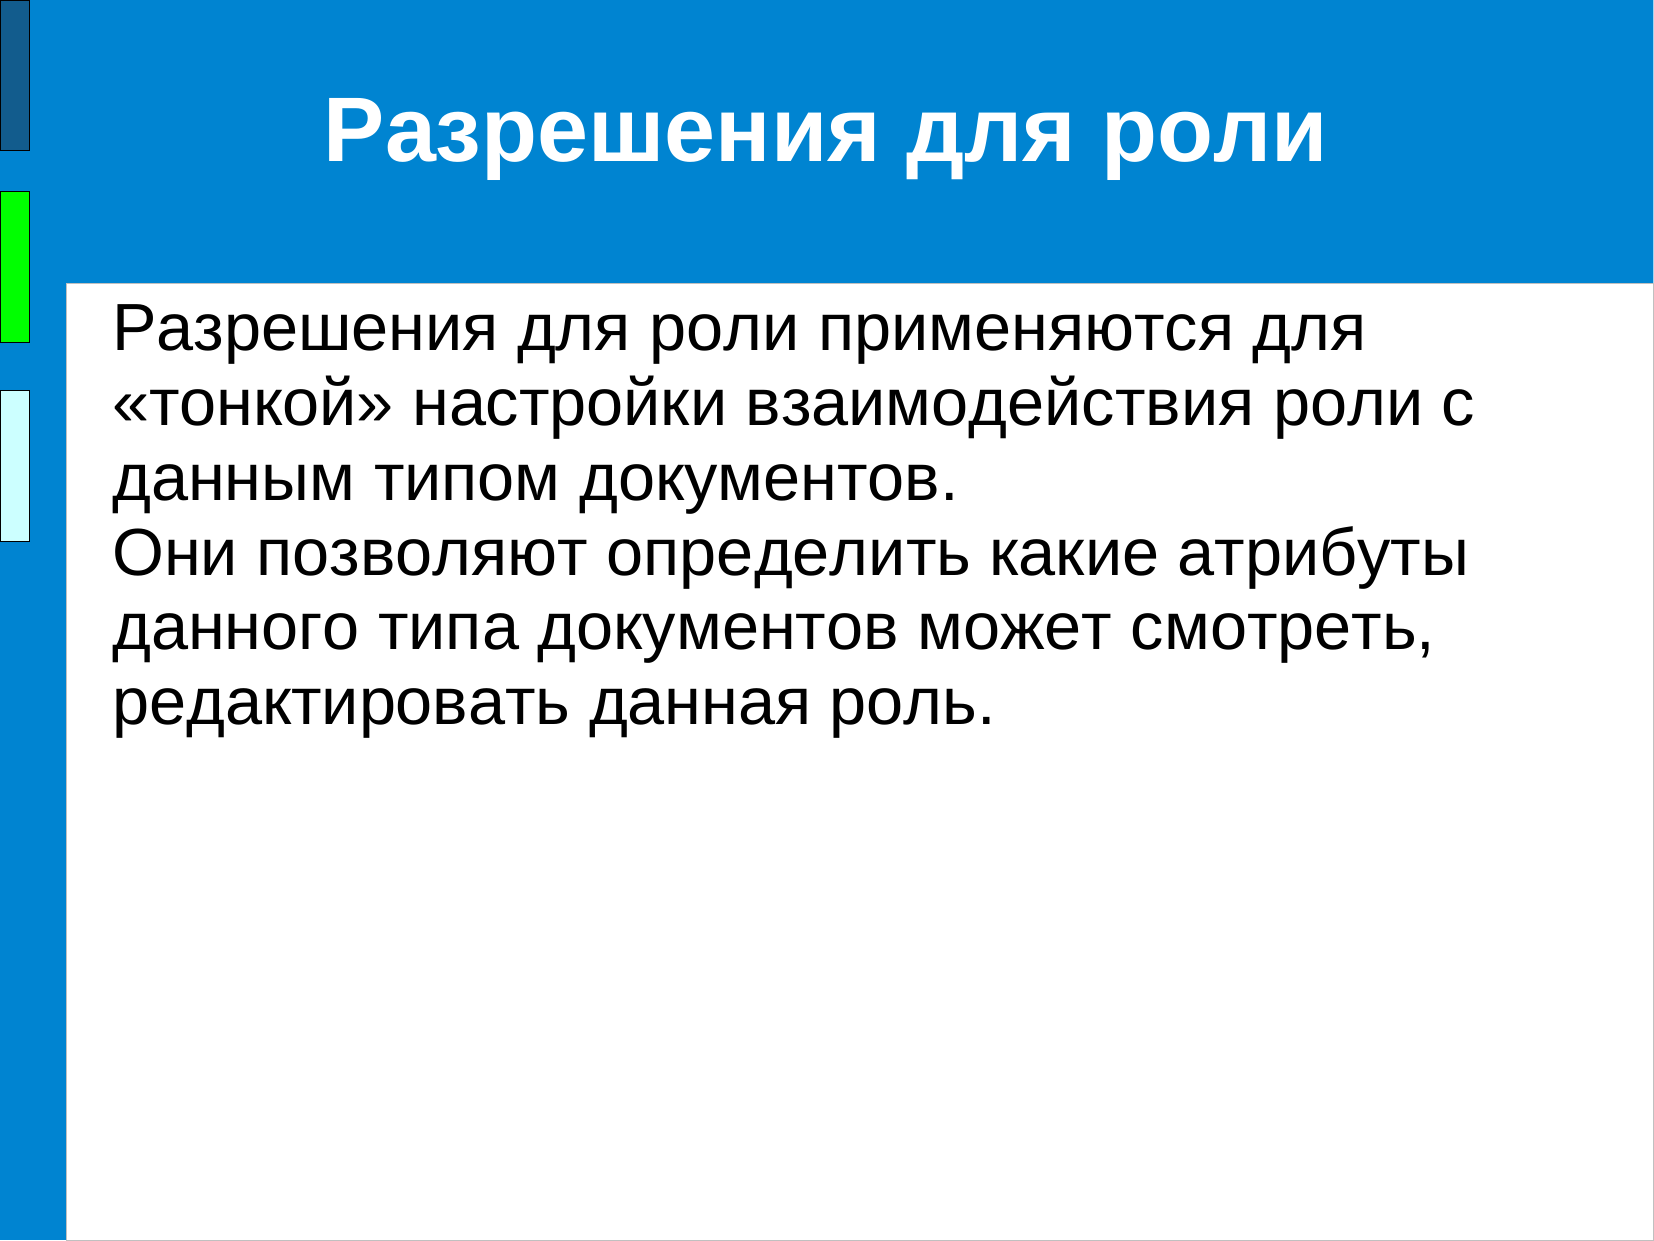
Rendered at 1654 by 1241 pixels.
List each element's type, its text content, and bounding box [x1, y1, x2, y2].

list Разрешения для роли применяются для «тонкой» настройки взаимодействия роли с данным типом документов. Они позволяют определить какие атрибуты данного типа документов может смотреть, редактировать данная роль. [82, 290, 1571, 1094]
title Разрешения для роли [82, 25, 1571, 233]
